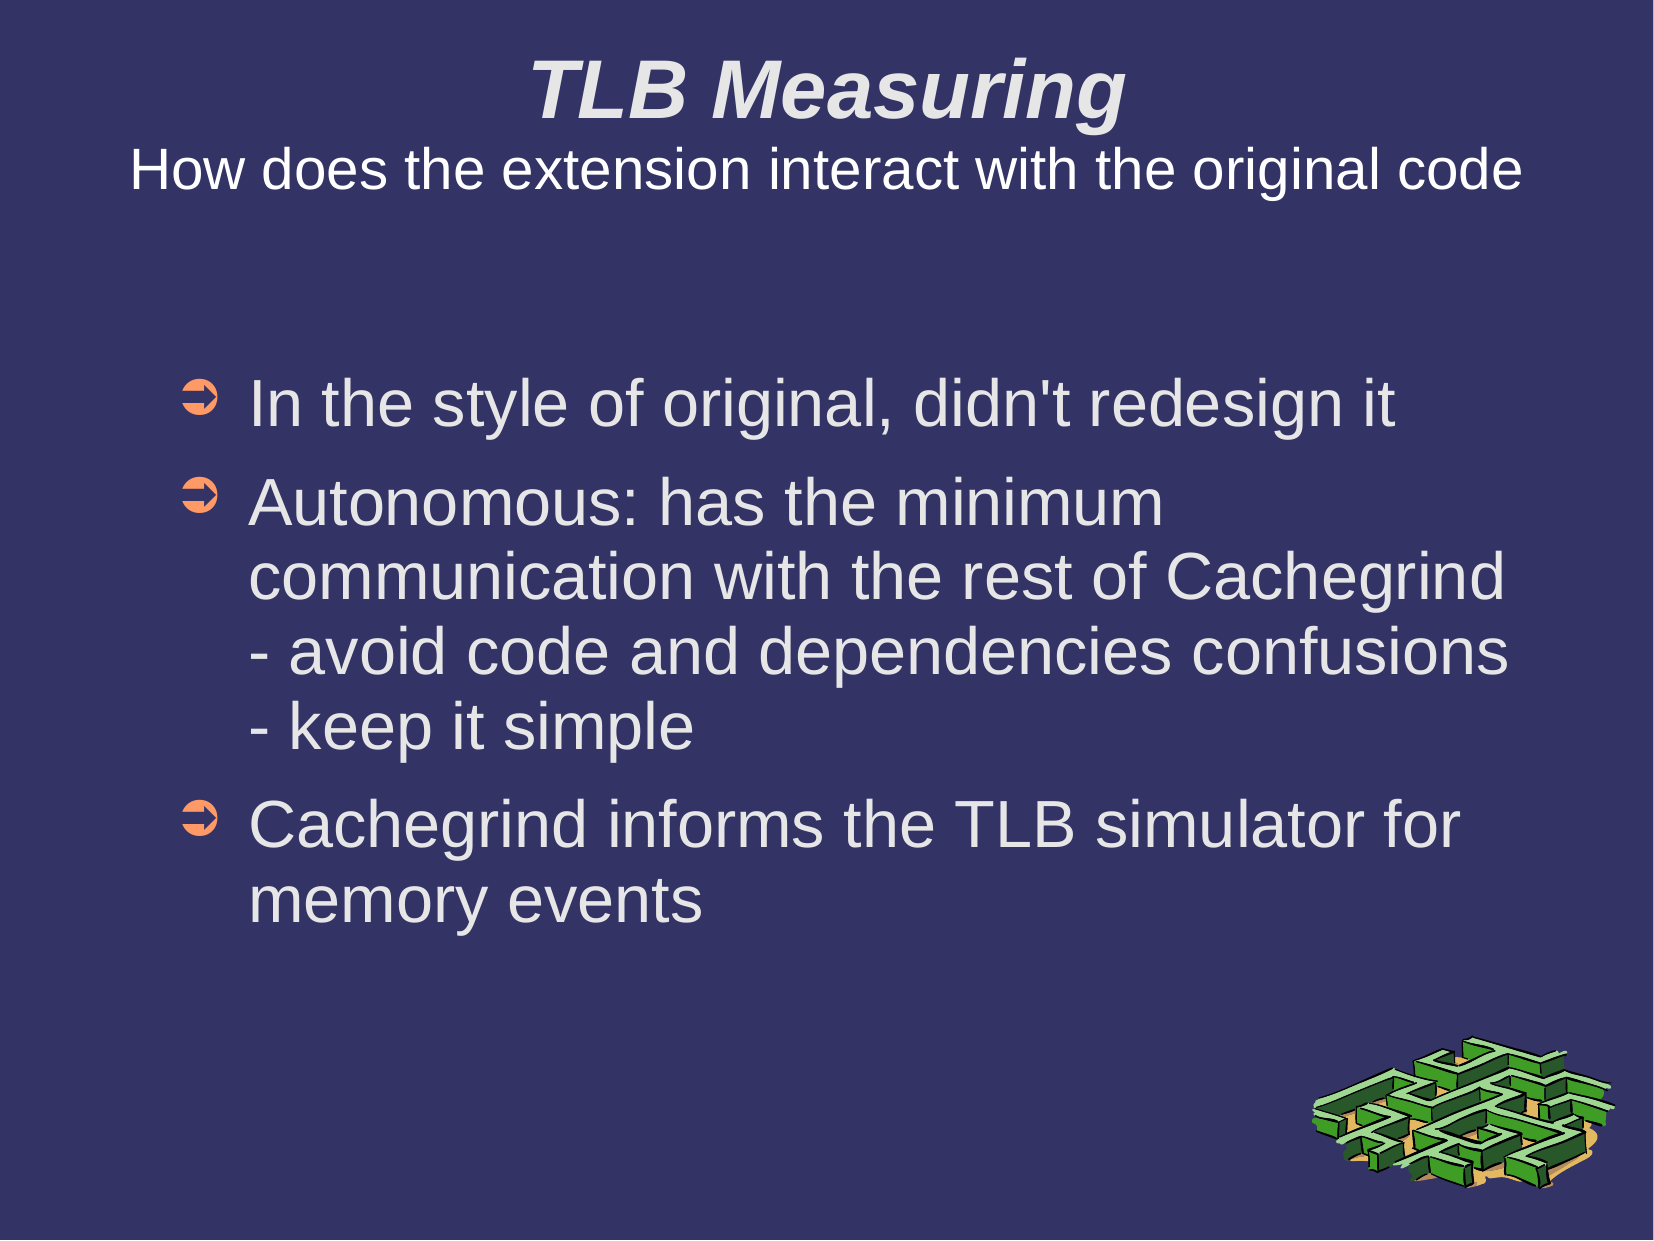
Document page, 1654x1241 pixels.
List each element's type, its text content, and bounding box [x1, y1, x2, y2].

title TLB Measuring How does the extension interact with the original code [121, 19, 1534, 227]
list In the style of original, didn't redesign it Autonomous: has the minimum communication with the rest of Cachegrind - avoid code and dependencies confusions - keep it simple Cachegrind informs the TLB simulator for memory events [165, 366, 1556, 1148]
